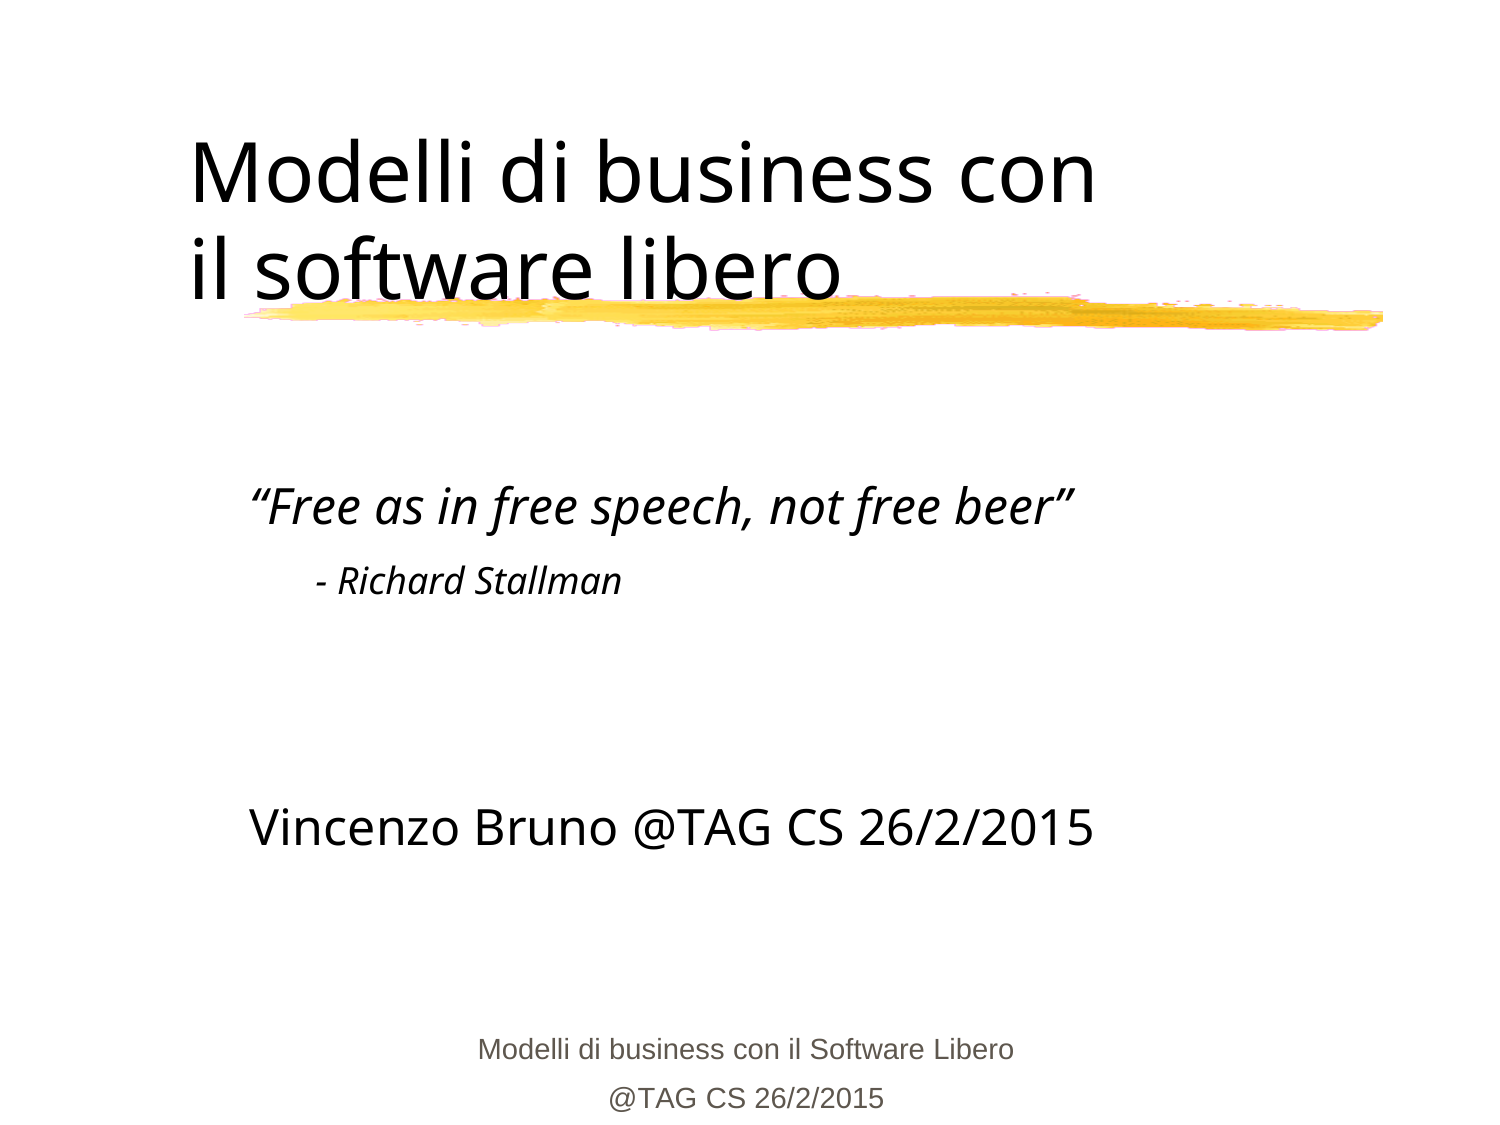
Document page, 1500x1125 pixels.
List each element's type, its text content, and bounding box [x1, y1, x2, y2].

picture [244, 288, 1383, 339]
title Modelli di business con il software libero [174, 123, 1330, 320]
list “Free as in free speech, not free beer” - Richard Stallman Vincenzo Bruno @TAG CS 26/2/2015 [181, 379, 1312, 927]
